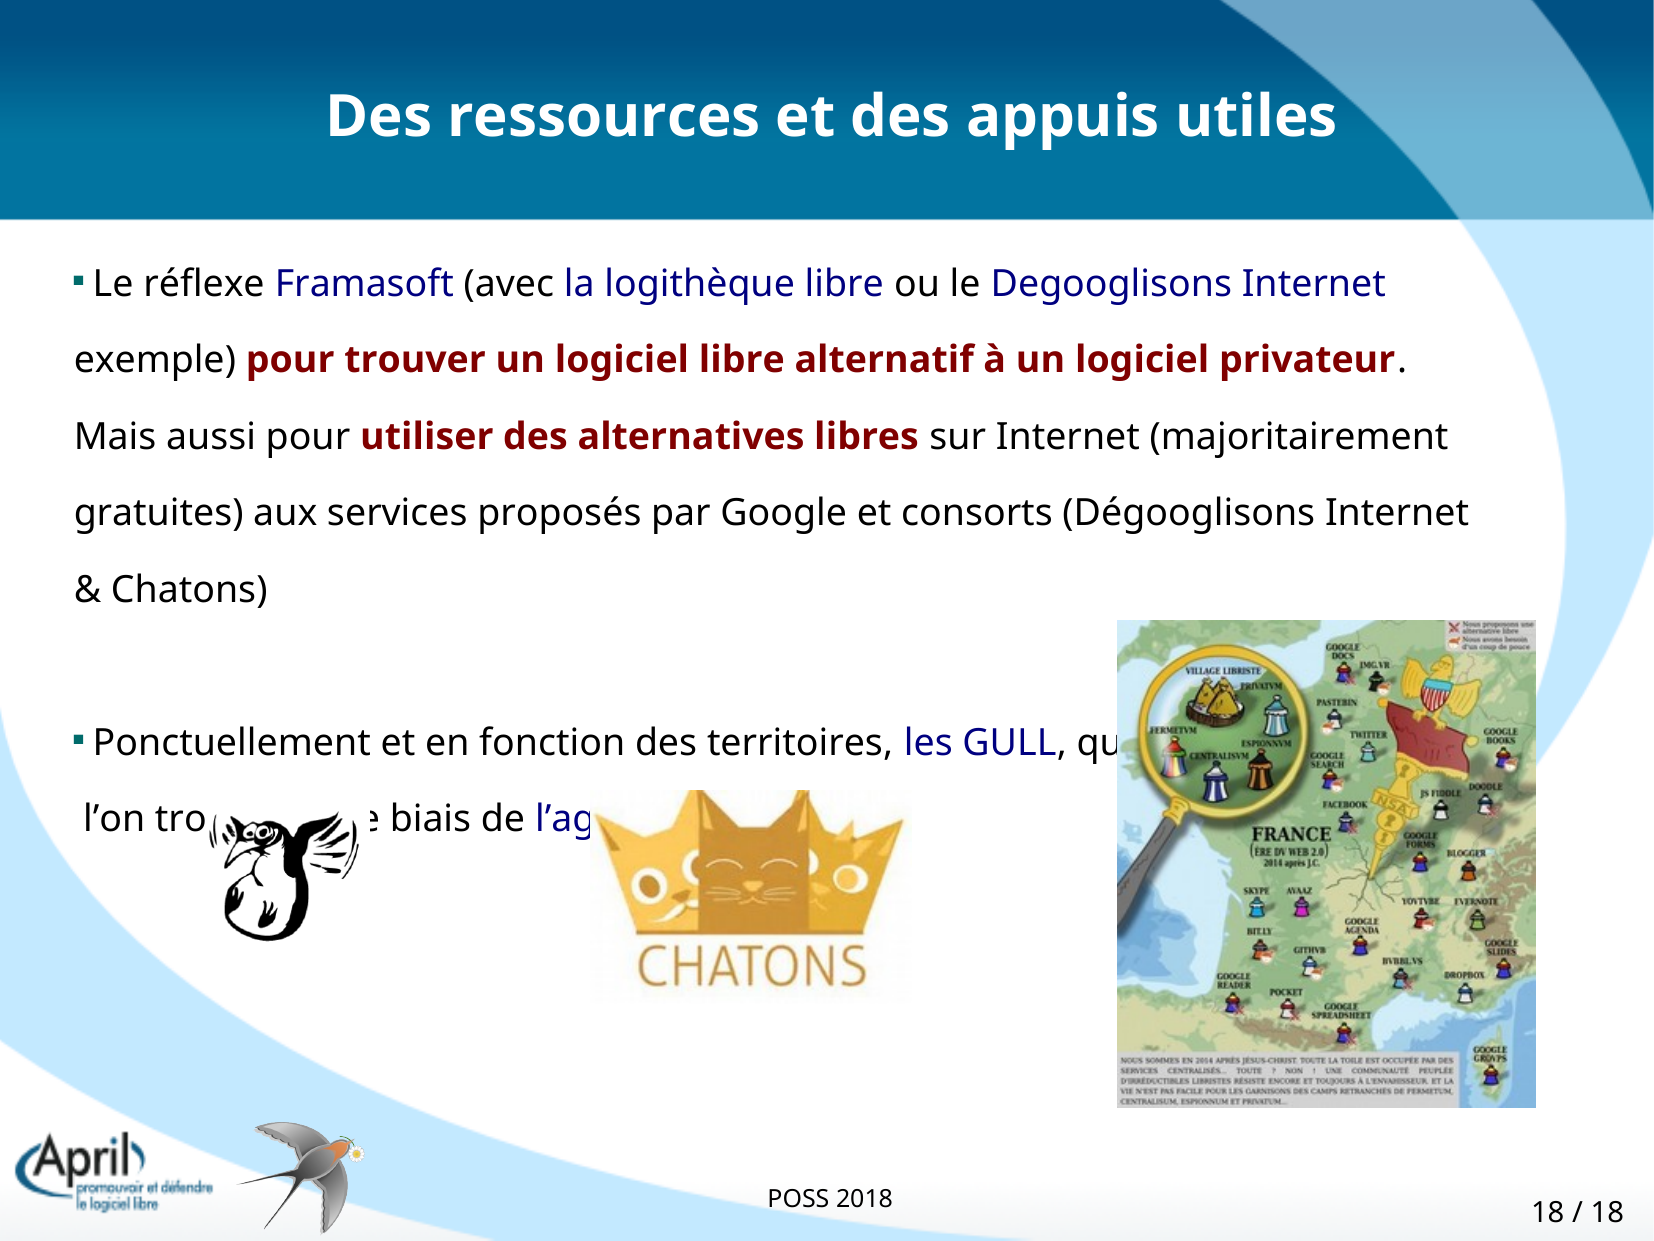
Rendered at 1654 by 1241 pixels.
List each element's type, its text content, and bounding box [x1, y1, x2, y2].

text_box Le réflexe Framasoft (avec la logithèque libre ou le Degooglisons Internet exemple) pour trouver un logiciel libre alternatif à un logiciel privateur. Mais aussi pour utiliser des alternatives libres sur Internet (majoritairement gratuites) aux services proposés par Google et consorts (Dégooglisons Internet & Chatons) Ponctuellement et en fonction des territoires, les GULL, que l’on trouve par le biais de l’agenda du libre. [59, 177, 1506, 1123]
picture [0, 0, 1654, 1241]
text_box Des ressources et des appuis utiles [88, 20, 1576, 207]
picture [590, 790, 912, 1004]
picture [206, 797, 370, 950]
